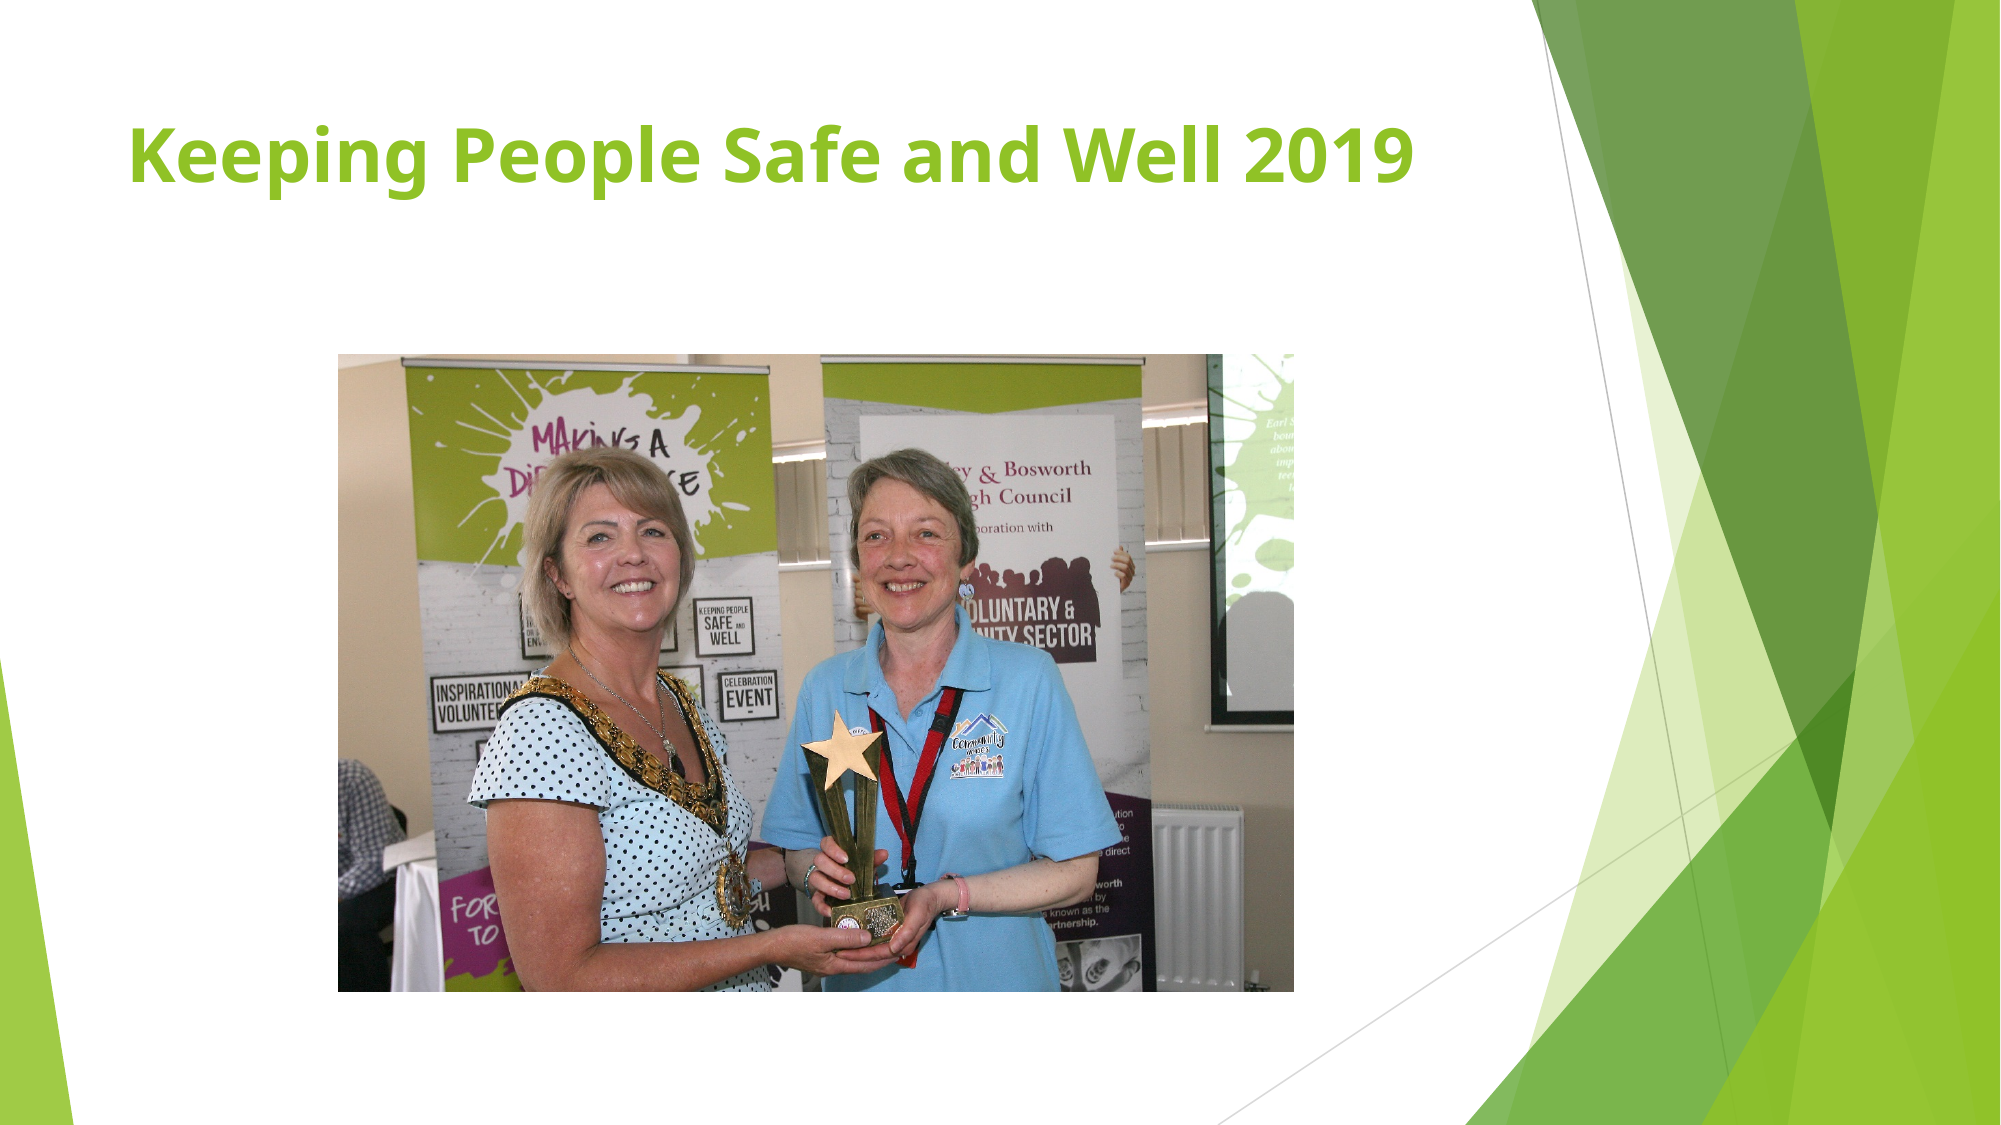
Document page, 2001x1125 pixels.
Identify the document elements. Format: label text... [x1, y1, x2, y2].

title Keeping People Safe and Well 2019 [111, 99, 1522, 317]
picture [338, 354, 1294, 992]
